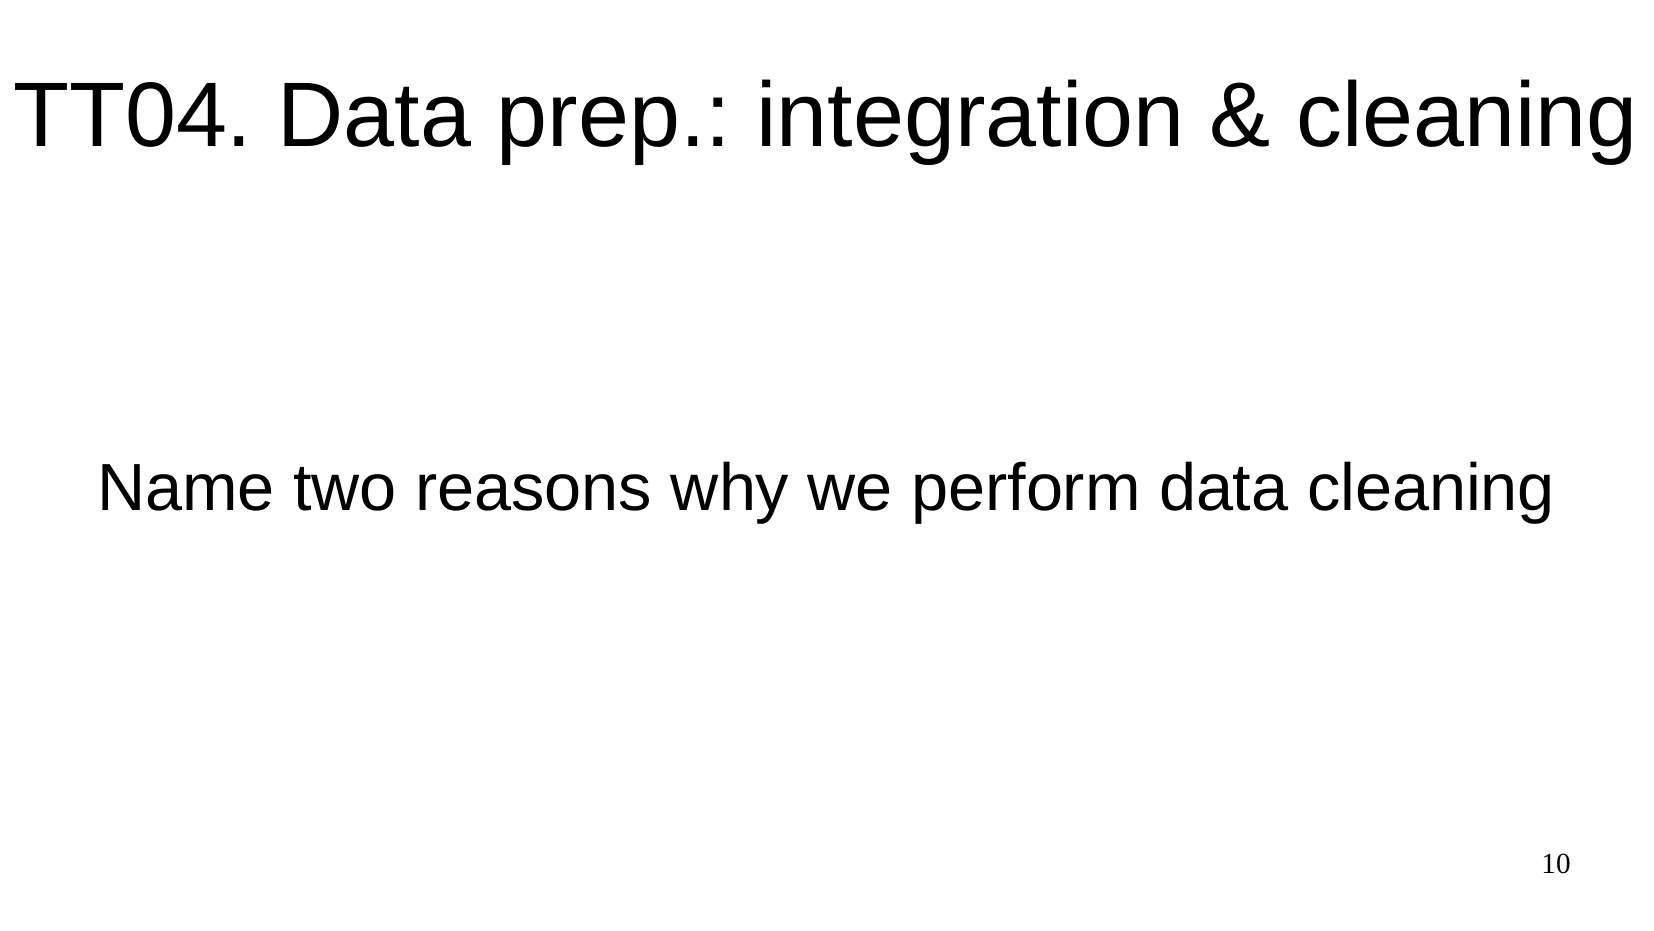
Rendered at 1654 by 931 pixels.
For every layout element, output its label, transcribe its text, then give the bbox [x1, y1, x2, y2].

title TT04. Data prep.: integration & cleaning [0, 12, 1654, 218]
subtitle Name two reasons why we perform data cleaning [82, 218, 1571, 758]
